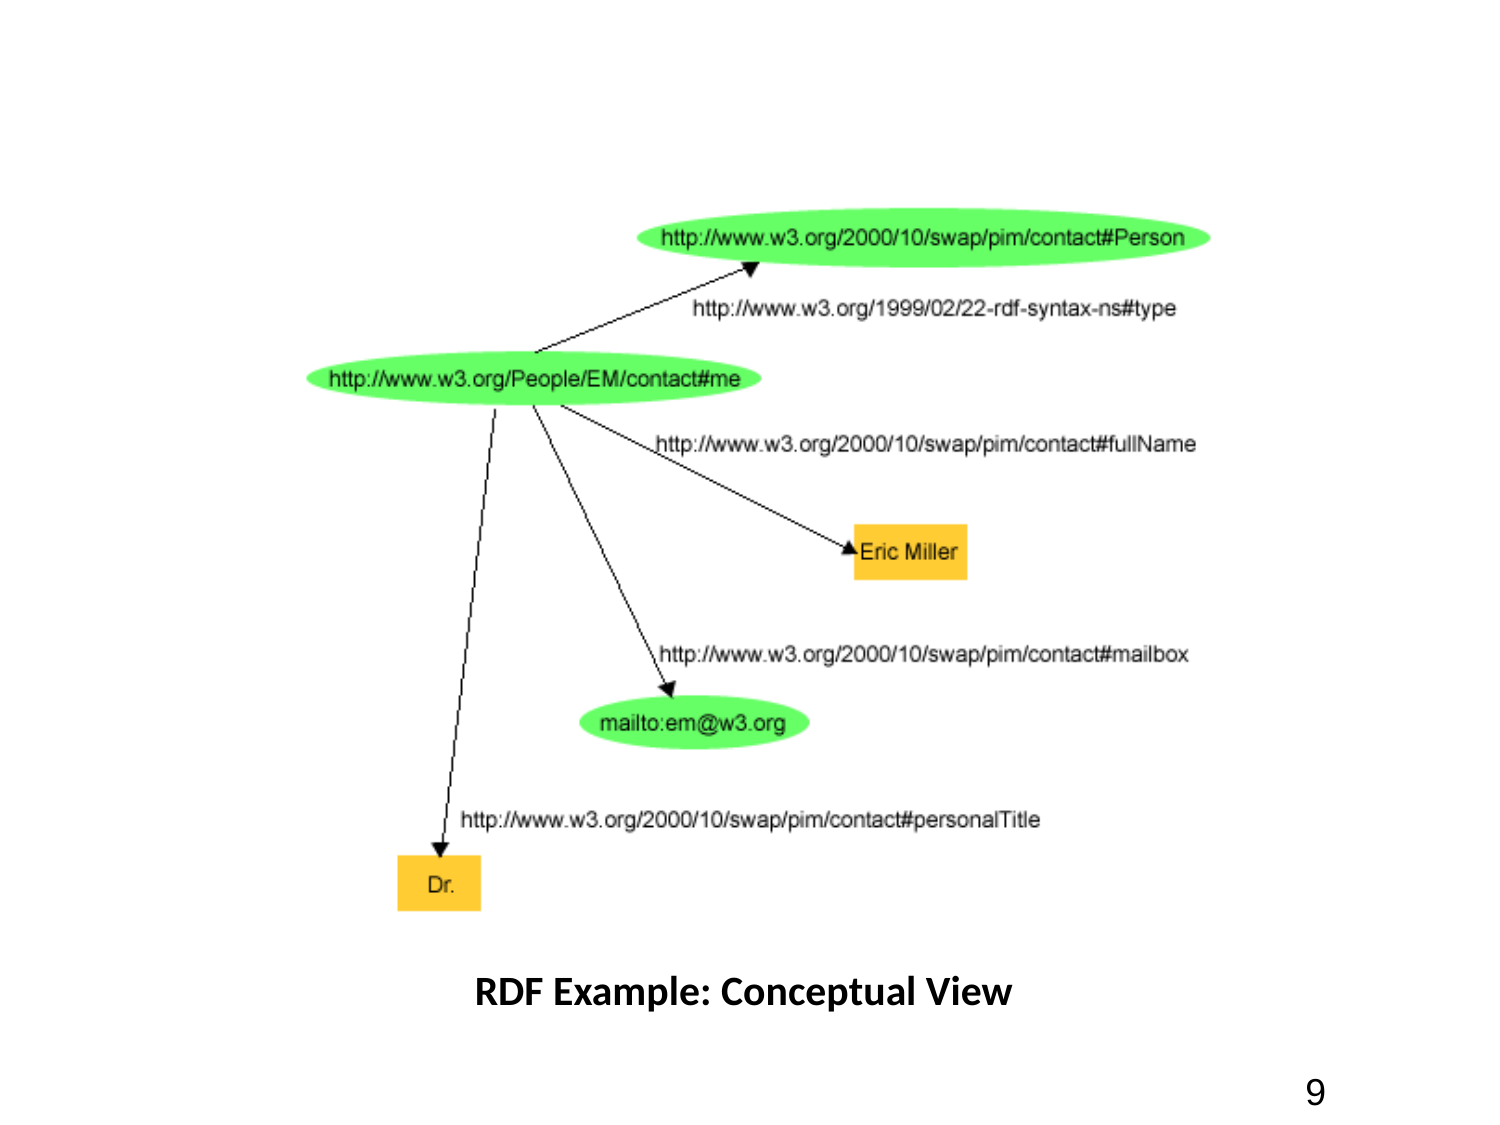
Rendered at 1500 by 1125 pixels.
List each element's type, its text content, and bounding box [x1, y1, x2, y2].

text_box RDF Example: Conceptual View [294, 932, 1194, 1022]
picture [294, 188, 1222, 932]
